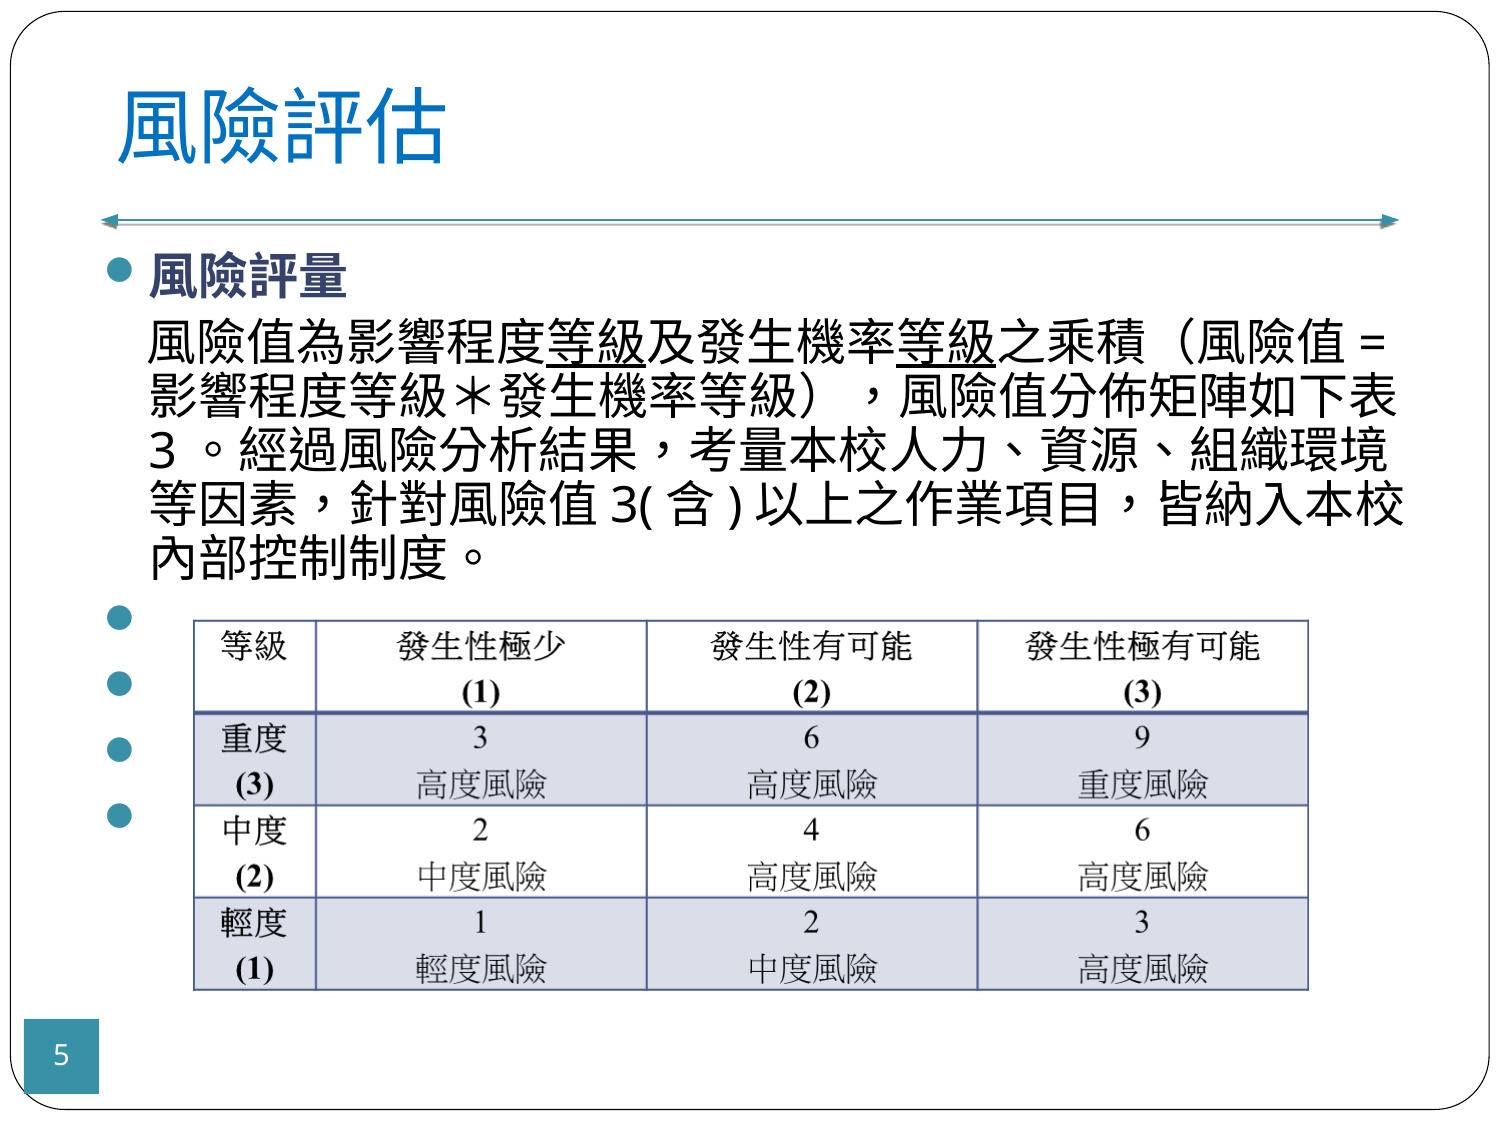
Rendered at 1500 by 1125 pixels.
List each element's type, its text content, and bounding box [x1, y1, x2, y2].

picture [193, 613, 1309, 1008]
text_box 風險評量 風險值為影響程度等級及發生機率等級之乘積（風險值=影響程度等級＊發生機率等級），風險值分佈矩陣如下表3。經過風險分析結果，考量本校人力、資源、組織環境等因素，針對風險值3(含)以上之作業項目，皆納入本校內部控制制度。 [88, 243, 1436, 1083]
text_box 風險評估 [100, 66, 1308, 183]
text_box 5 [23, 1018, 99, 1094]
